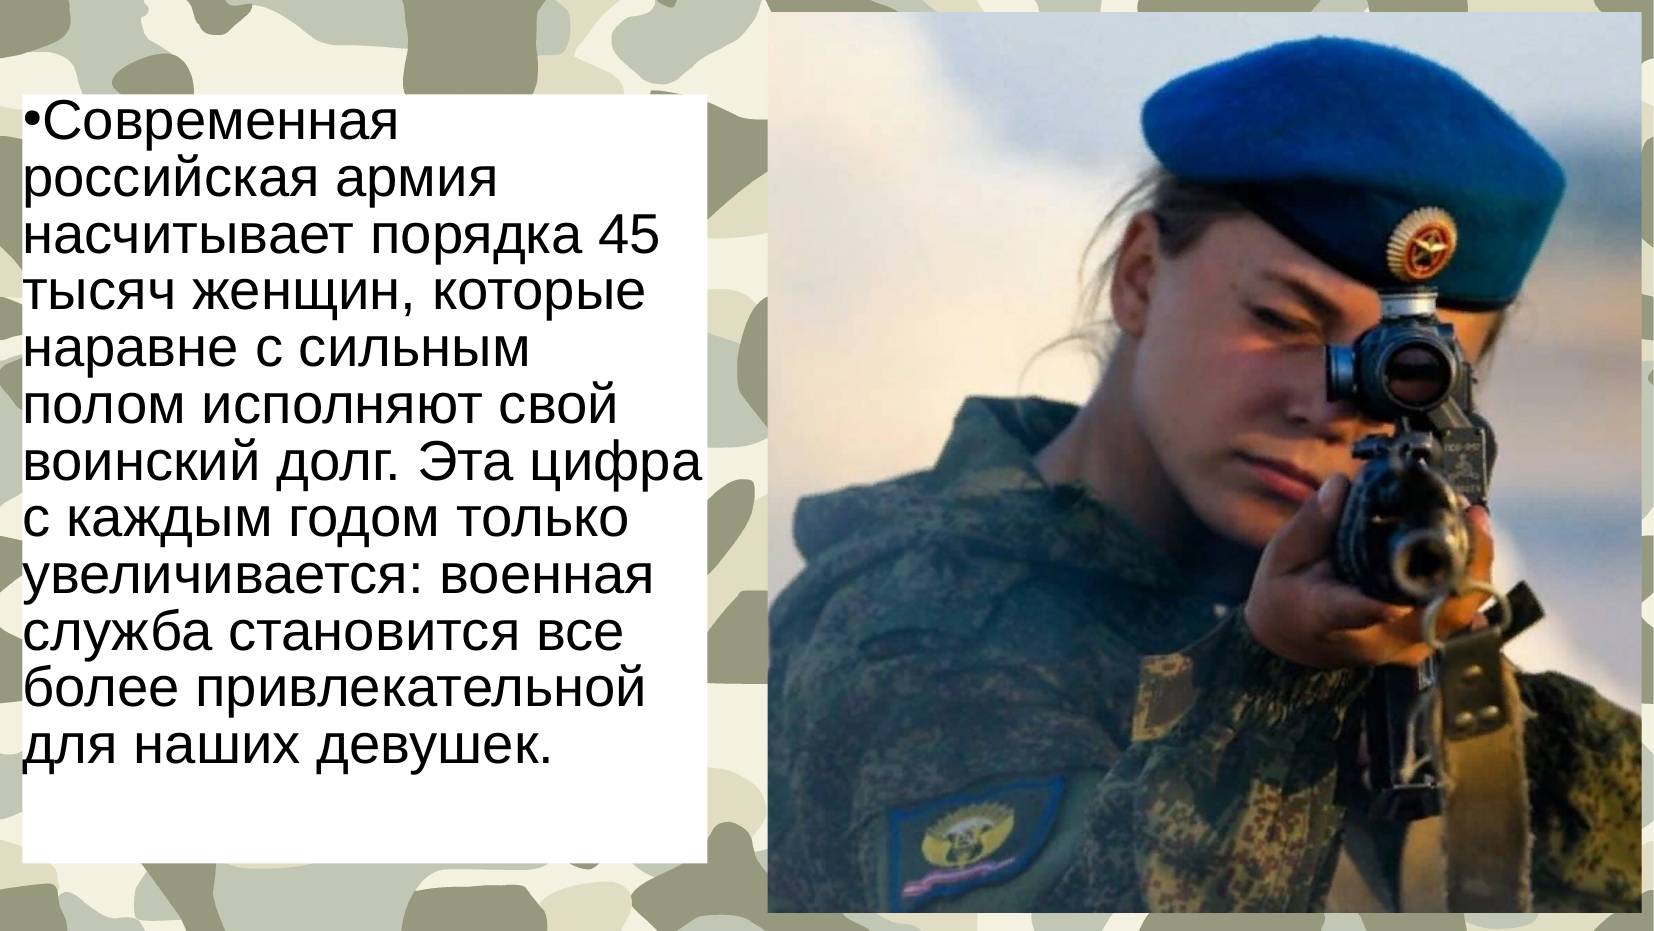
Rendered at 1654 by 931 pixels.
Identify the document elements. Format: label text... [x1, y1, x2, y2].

picture [0, 0, 1654, 931]
list Современная российская армия насчитывает порядка 45 тысяч женщин, которые наравне с сильным полом исполняют свой воинский долг. Эта цифра с каждым годом только увеличивается: военная служба становится все более привлекательной для наших девушек. [22, 94, 708, 864]
